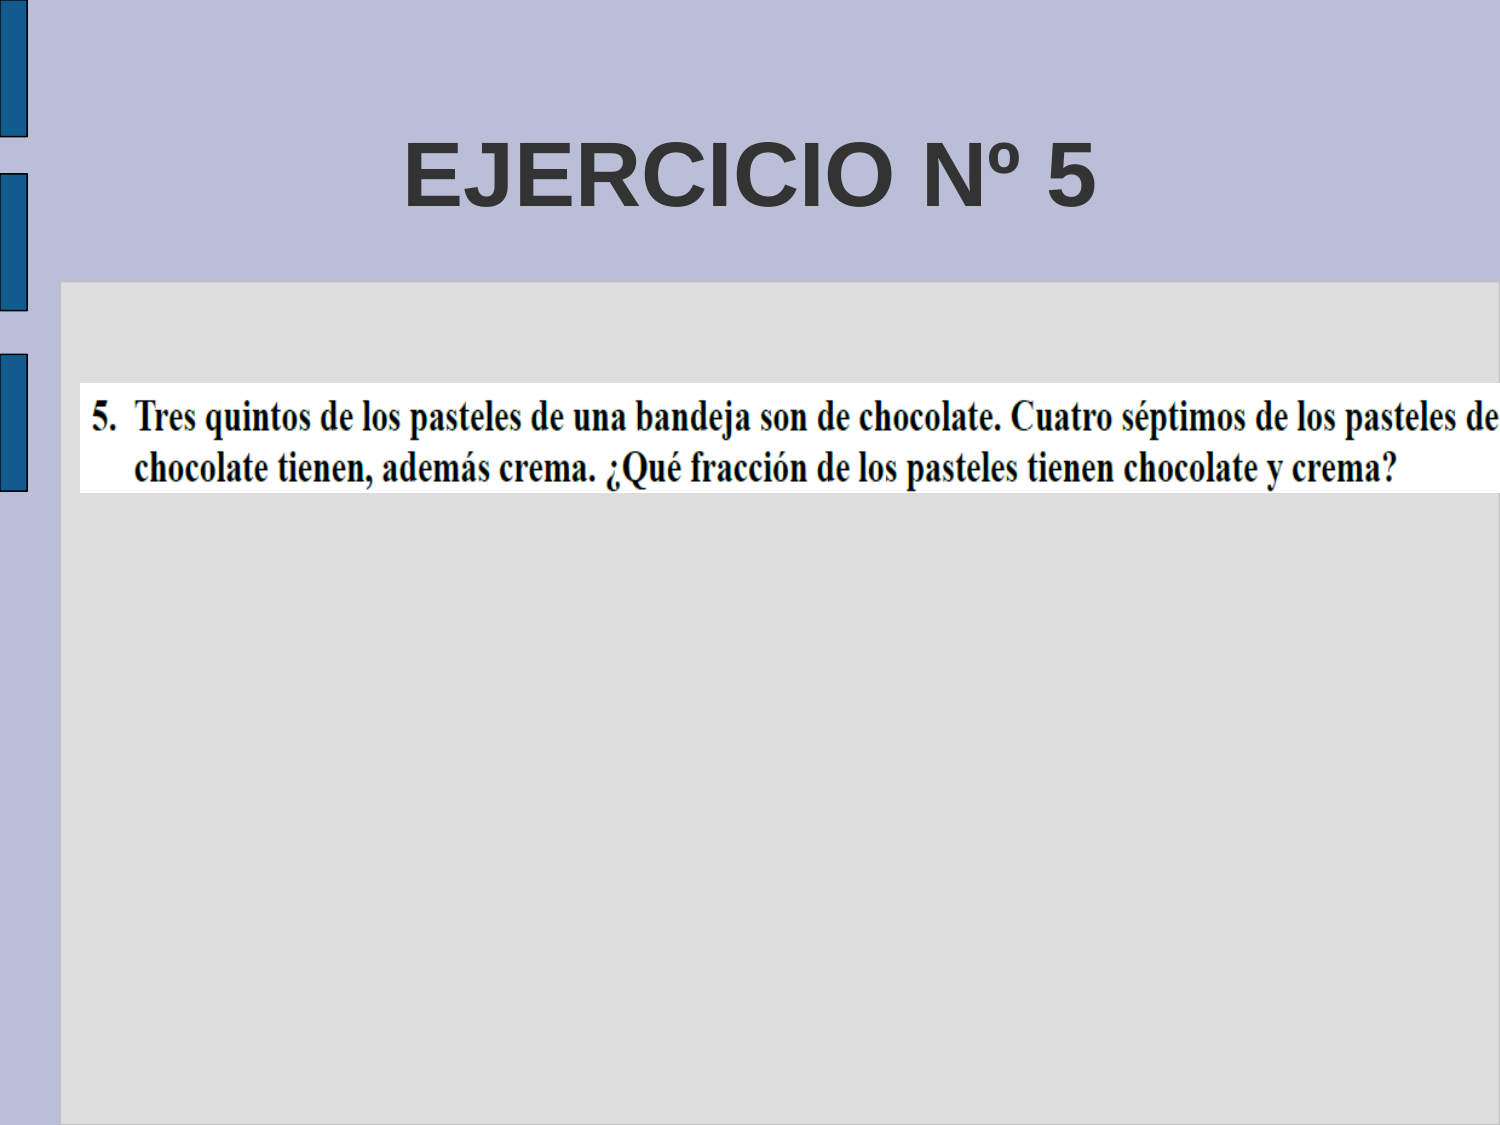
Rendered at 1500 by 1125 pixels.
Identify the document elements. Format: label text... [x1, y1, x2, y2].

picture [80, 383, 1500, 493]
title EJERCICIO Nº 5 [110, 80, 1391, 271]
